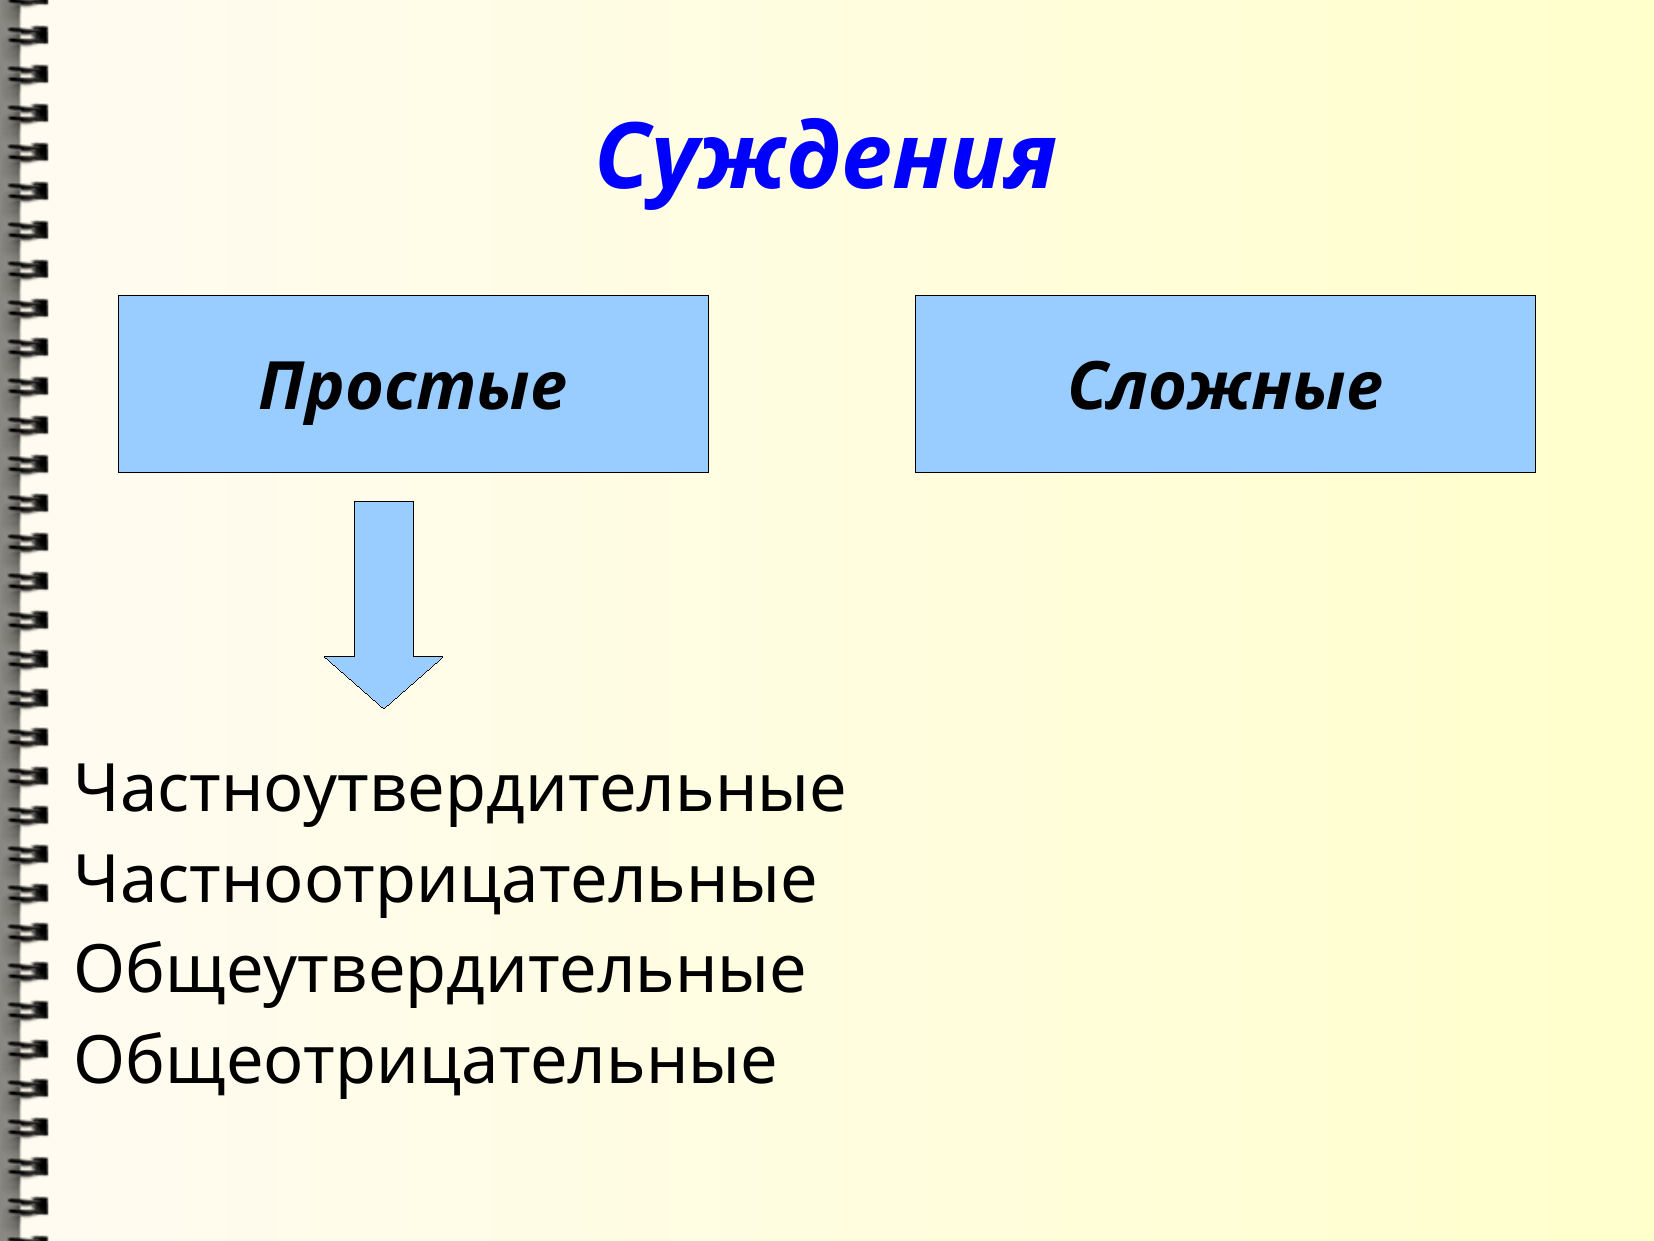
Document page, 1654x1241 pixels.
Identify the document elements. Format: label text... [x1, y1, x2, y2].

text_box Сложные [915, 295, 1536, 473]
text_box Частноутвердительные Частноотрицательные Общеутвердительные Общеотрицательные [59, 732, 975, 1069]
title Суждения [82, 56, 1571, 250]
picture [0, 0, 1654, 1241]
text_box [147, 501, 798, 709]
text_box Простые [118, 295, 709, 473]
